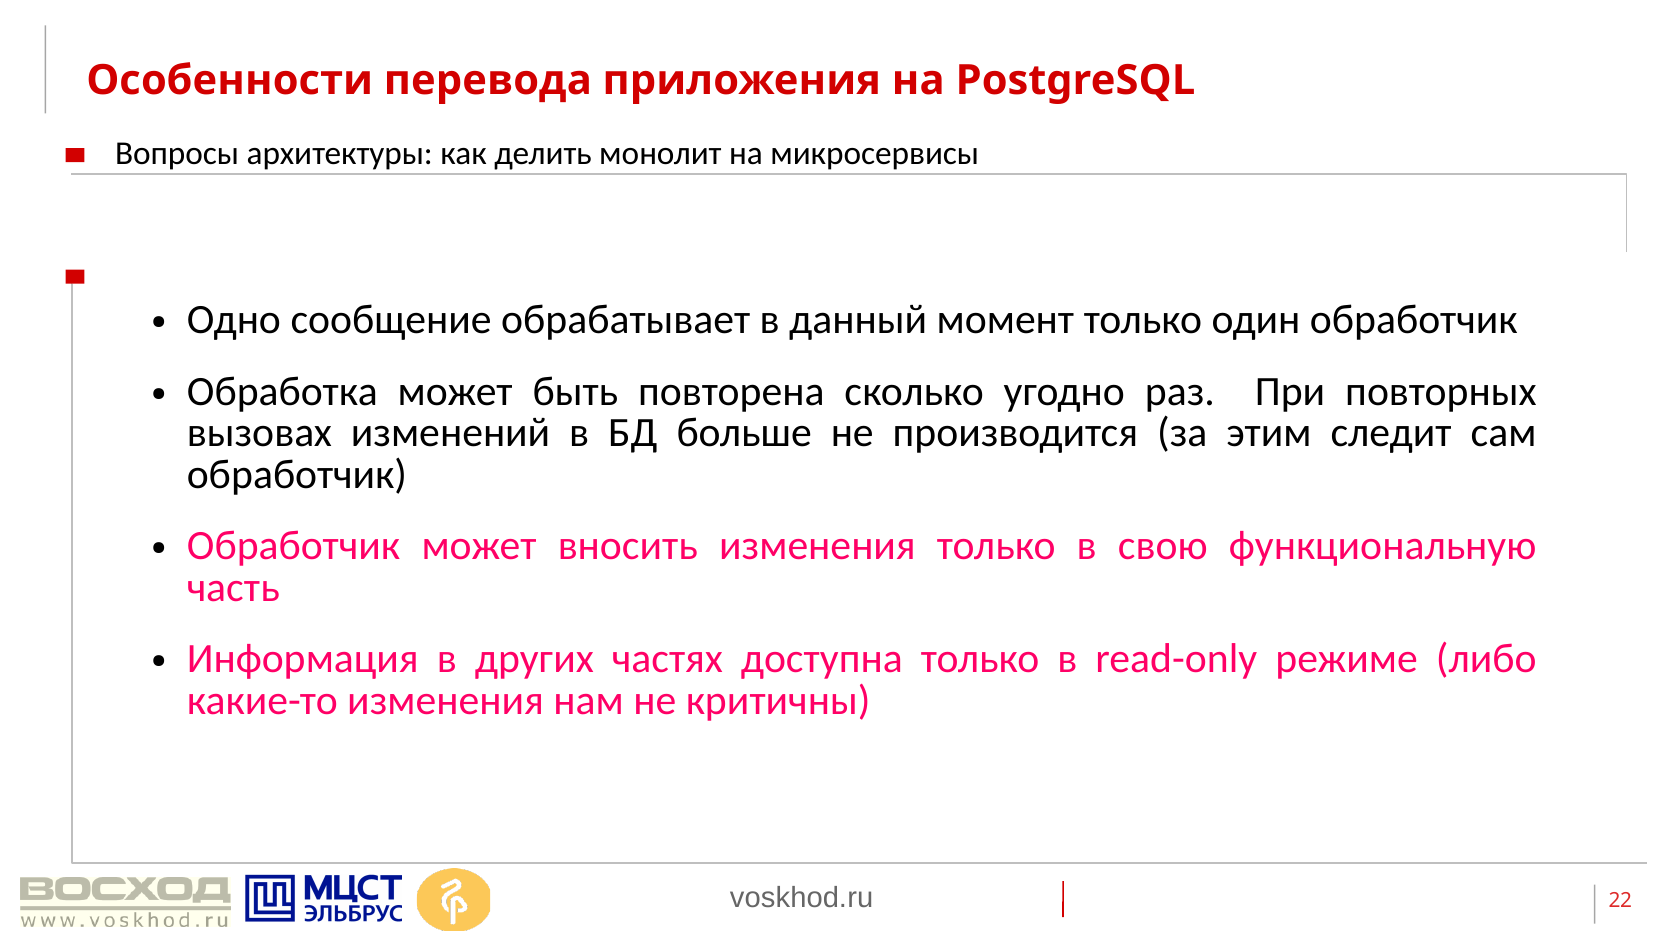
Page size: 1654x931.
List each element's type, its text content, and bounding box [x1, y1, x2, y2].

text_box [65, 269, 85, 284]
slide_number <number> [1267, 884, 1647, 918]
text_box Вопросы архитектуры: как делить монолит на микросервисы [100, 123, 1634, 179]
text_box Одно сообщение обрабатывает в данный момент только один обработчик Обработка может быть повторена сколько угодно раз. При повторных вызовах изменений в БД больше не производится (за этим следит сам обработчик) Обработчик может вносить изменения только в свою функциональную часть Информация в других частях доступна только в read-only режиме (либо какие-то изменения нам не критичны) [101, 295, 1553, 835]
picture [416, 868, 491, 931]
picture [242, 874, 402, 922]
picture [20, 877, 231, 927]
text_box [65, 148, 85, 163]
title Особенности перевода приложения на PostgreSQL [71, 45, 1560, 133]
text_box Вопросы архитектуры: как делить монолит на микросервисы [100, 175, 1626, 179]
